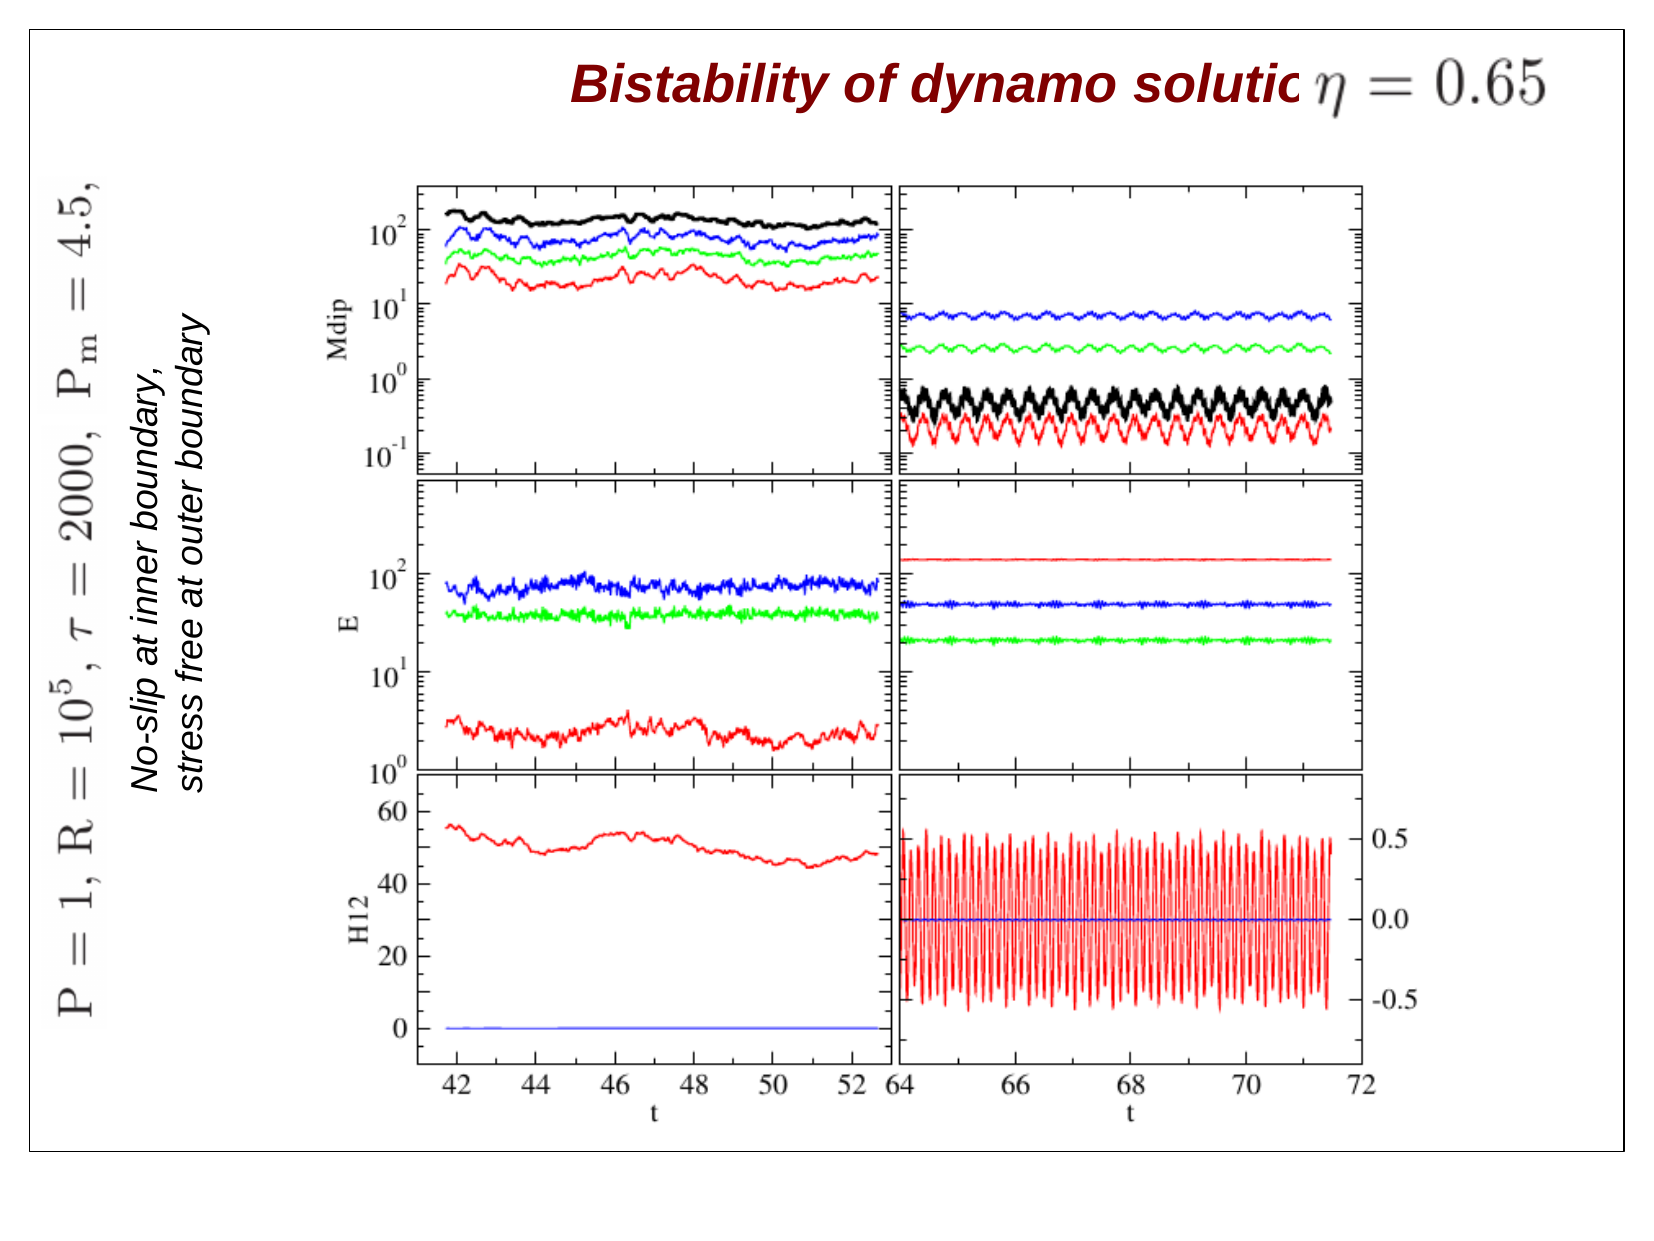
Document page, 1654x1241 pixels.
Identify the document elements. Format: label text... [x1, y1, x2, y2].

picture [41, 425, 107, 1029]
picture [293, 160, 1440, 1136]
picture [1299, 41, 1565, 130]
picture [37, 176, 107, 414]
text_box Bistability of dynamo solutions [555, 42, 1087, 119]
text_box No-slip at inner boundary, stress free at outer boundary [112, 312, 211, 822]
